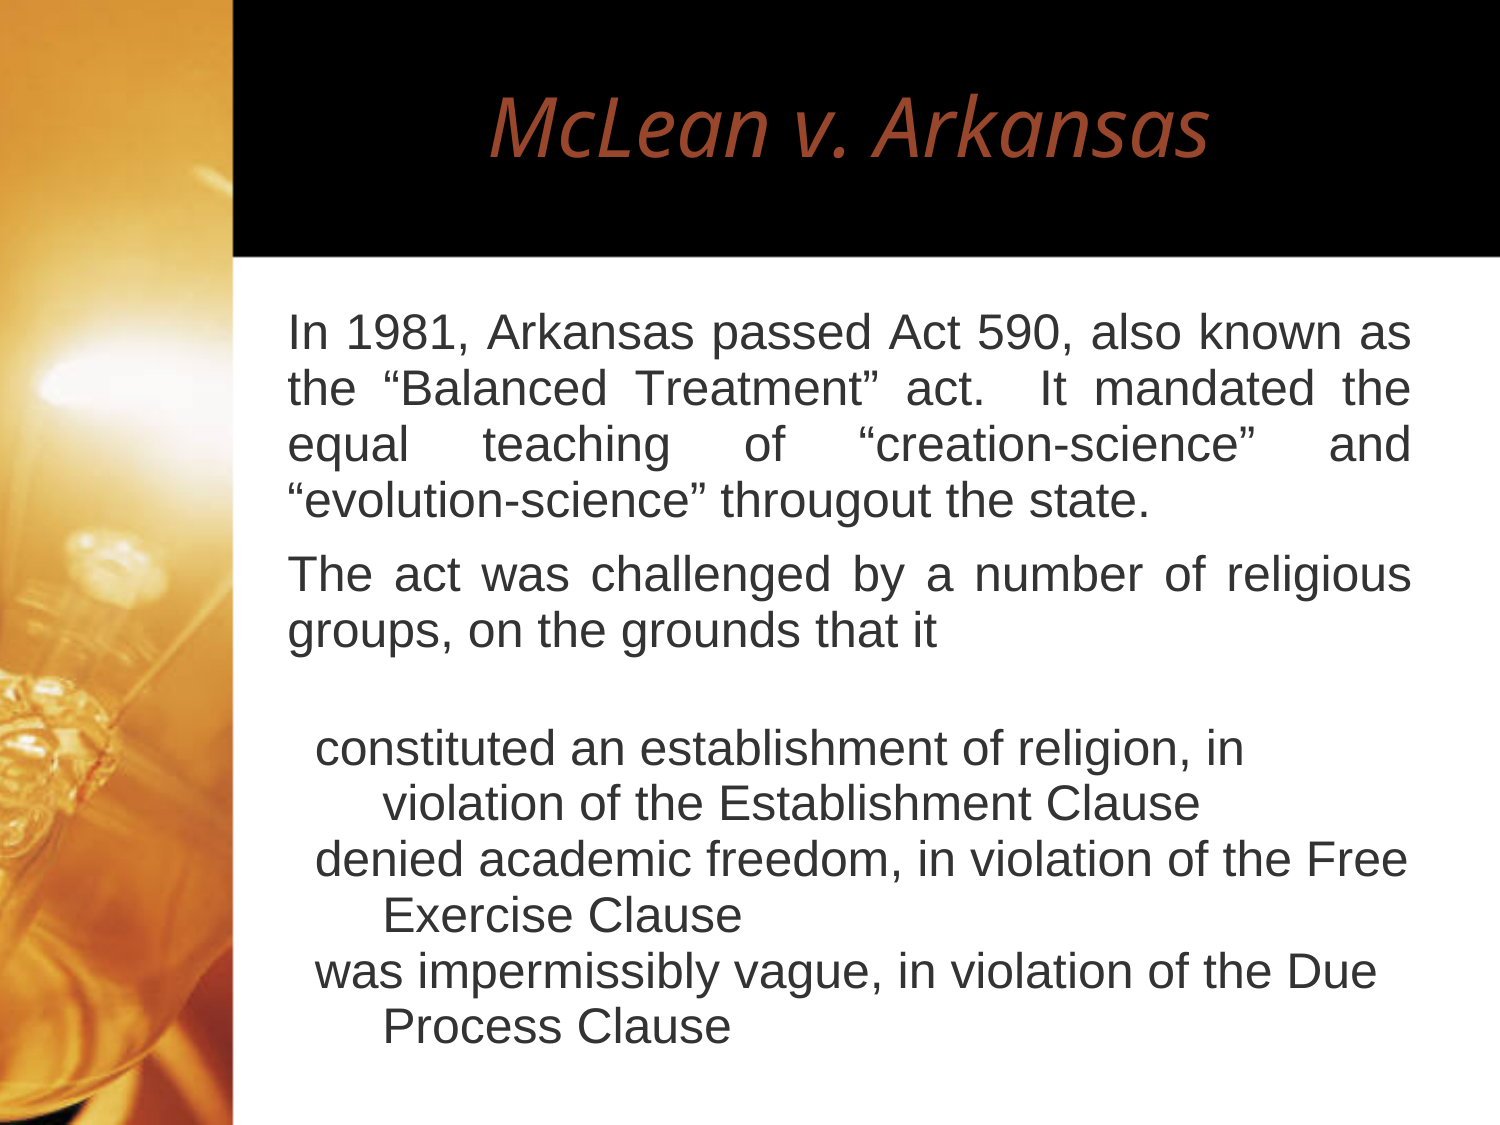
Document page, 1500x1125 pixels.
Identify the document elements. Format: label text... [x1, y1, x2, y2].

title McLean v. Arkansas [287, 17, 1413, 233]
subtitle In 1981, Arkansas passed Act 590, also known as the “Balanced Treatment” act. It mandated the equal teaching of “creation-science” and “evolution-science” througout the state. The act was challenged by a number of religious groups, on the grounds that it [287, 287, 1413, 676]
text_box constituted an establishment of religion, in violation of the Establishment Clause denied academic freedom, in violation of the Free Exercise Clause was impermissibly vague, in violation of the Due Process Clause [300, 712, 1426, 1062]
picture [0, 0, 1500, 1125]
